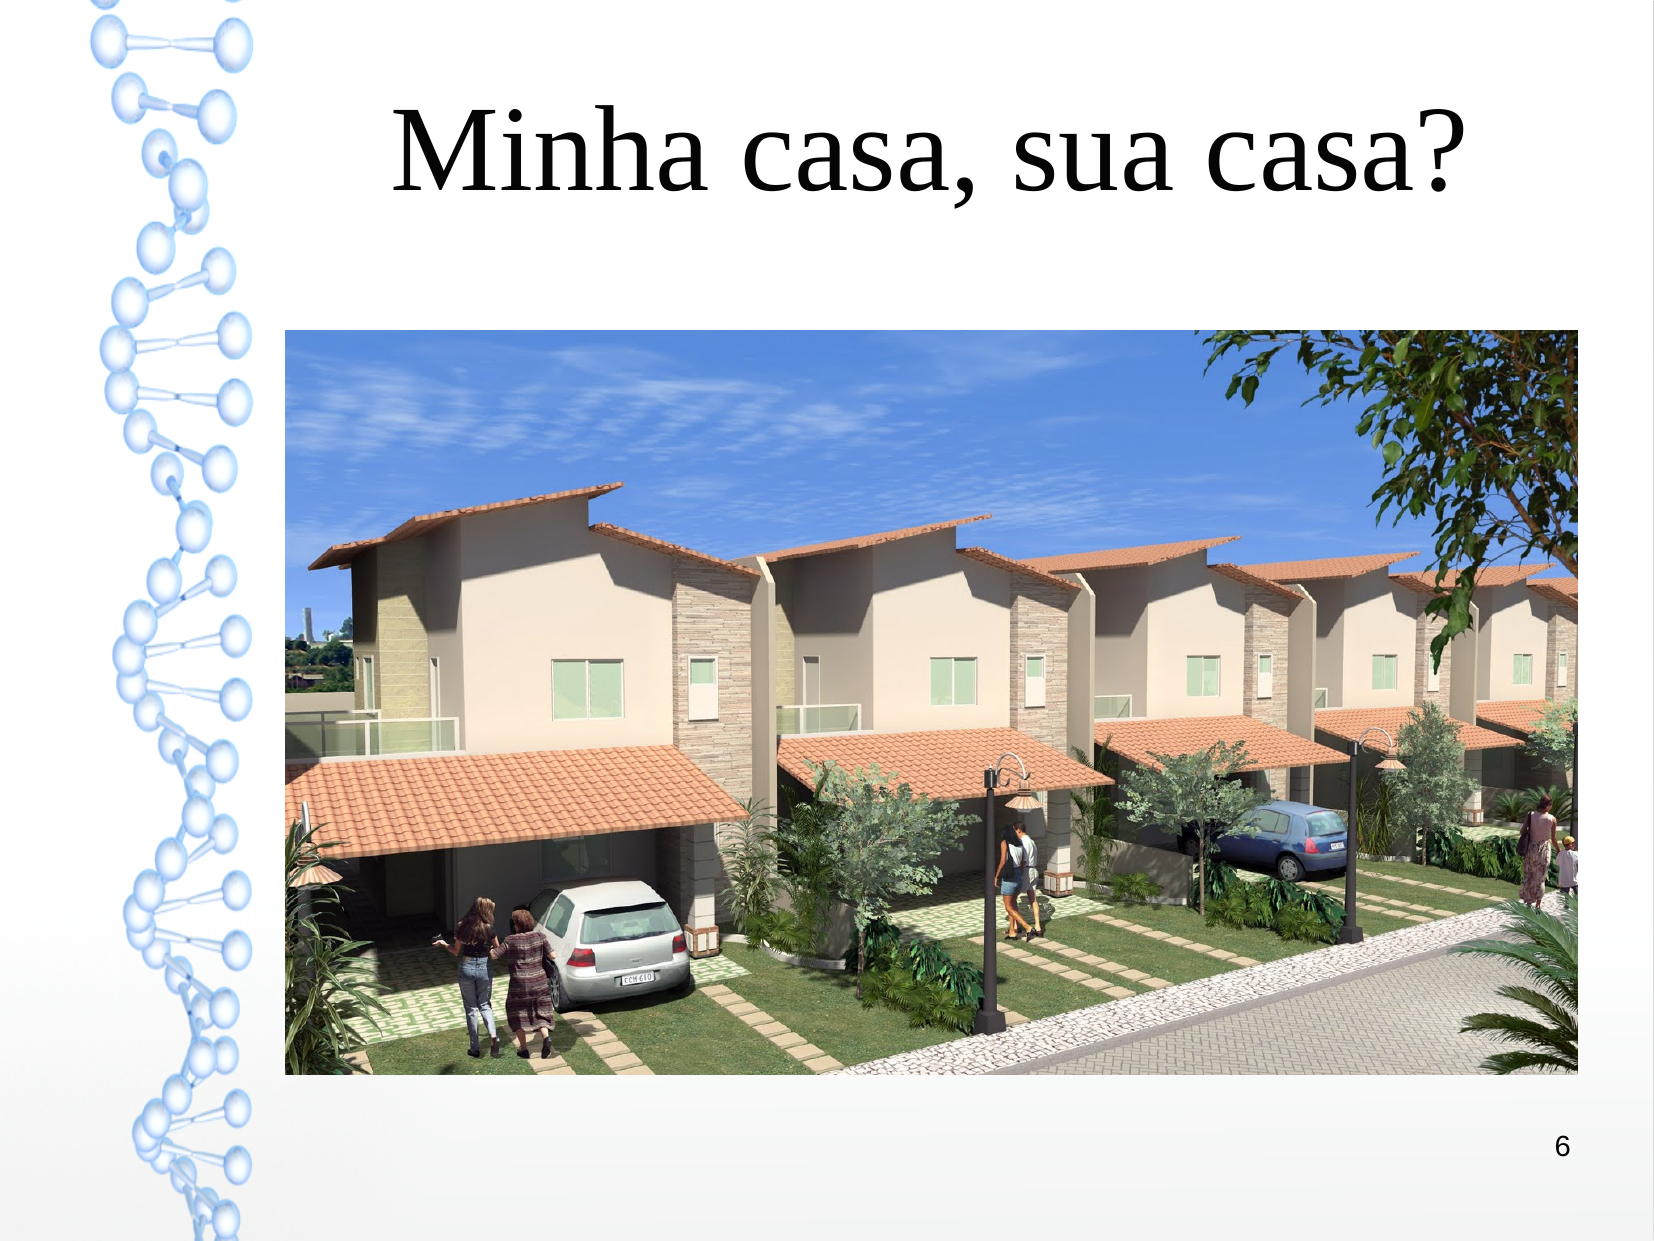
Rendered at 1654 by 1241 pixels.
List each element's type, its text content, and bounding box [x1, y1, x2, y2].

picture [0, 0, 1654, 1241]
title Minha casa, sua casa? [265, 14, 1595, 286]
list [946, 299, 1595, 1019]
